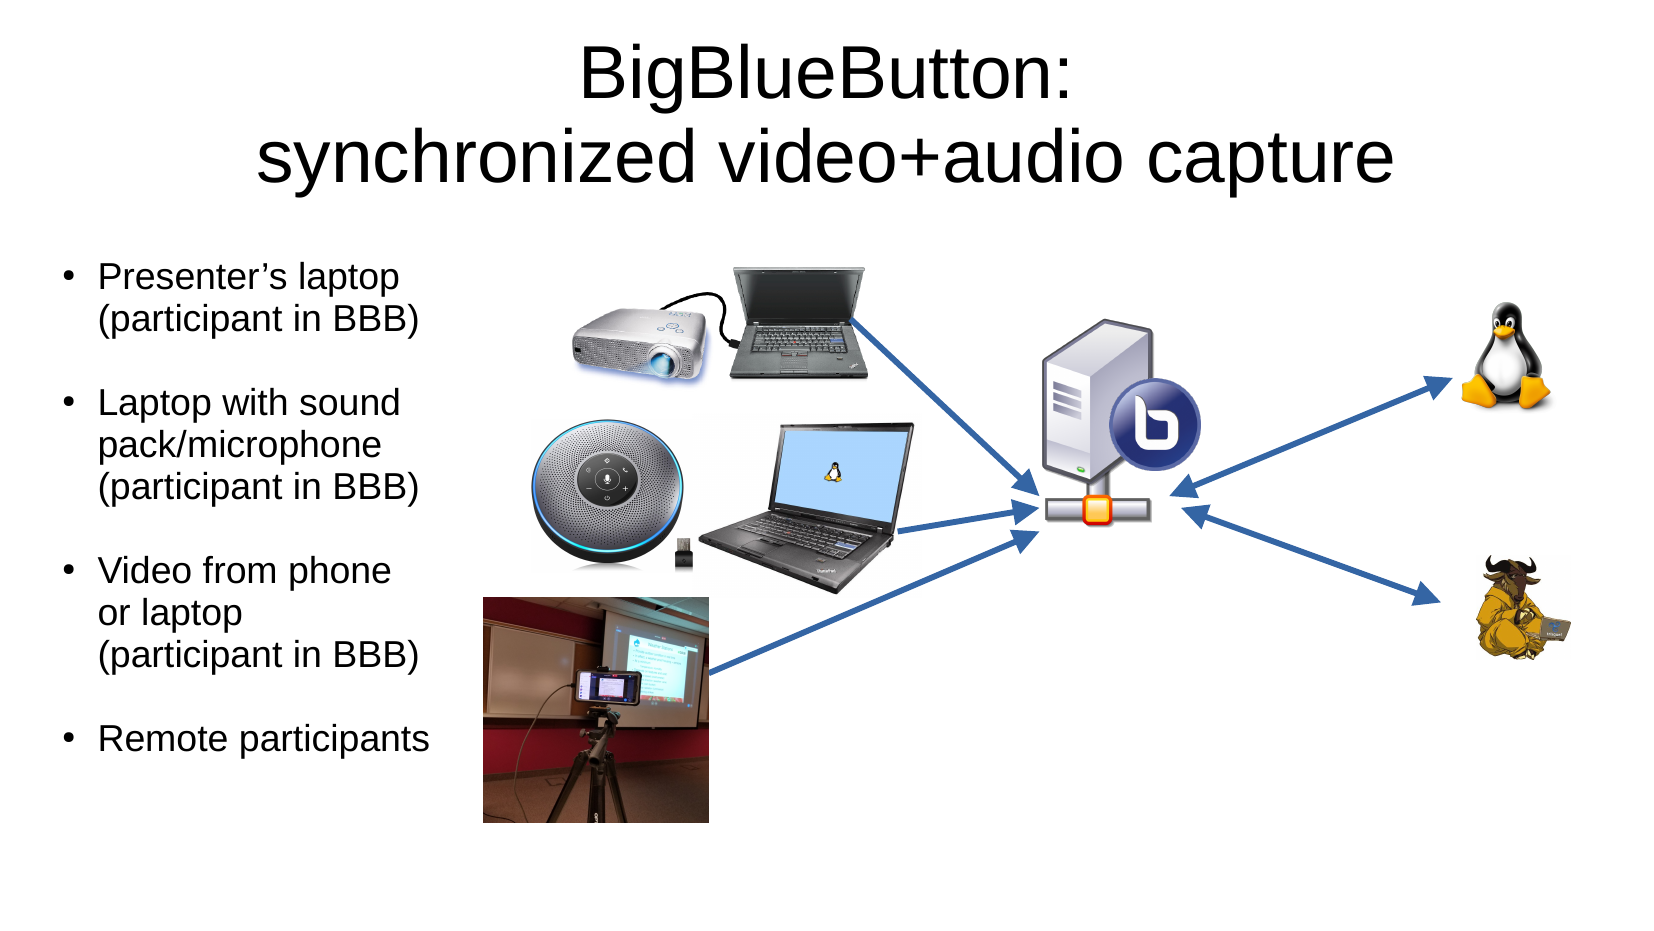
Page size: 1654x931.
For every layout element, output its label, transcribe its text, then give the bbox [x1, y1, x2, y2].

text_box Presenter’s laptop (participant in BBB) Laptop with sound pack/microphone (participant in BBB) Video from phone or laptop (participant in BBB) Remote participants [47, 248, 449, 839]
picture [894, 586, 922, 598]
picture [992, 316, 1205, 532]
picture [1476, 555, 1571, 661]
title BigBlueButton: synchronized video+audio capture [82, 30, 1571, 199]
picture [1405, 300, 1607, 414]
picture [483, 413, 922, 823]
picture [566, 259, 874, 394]
